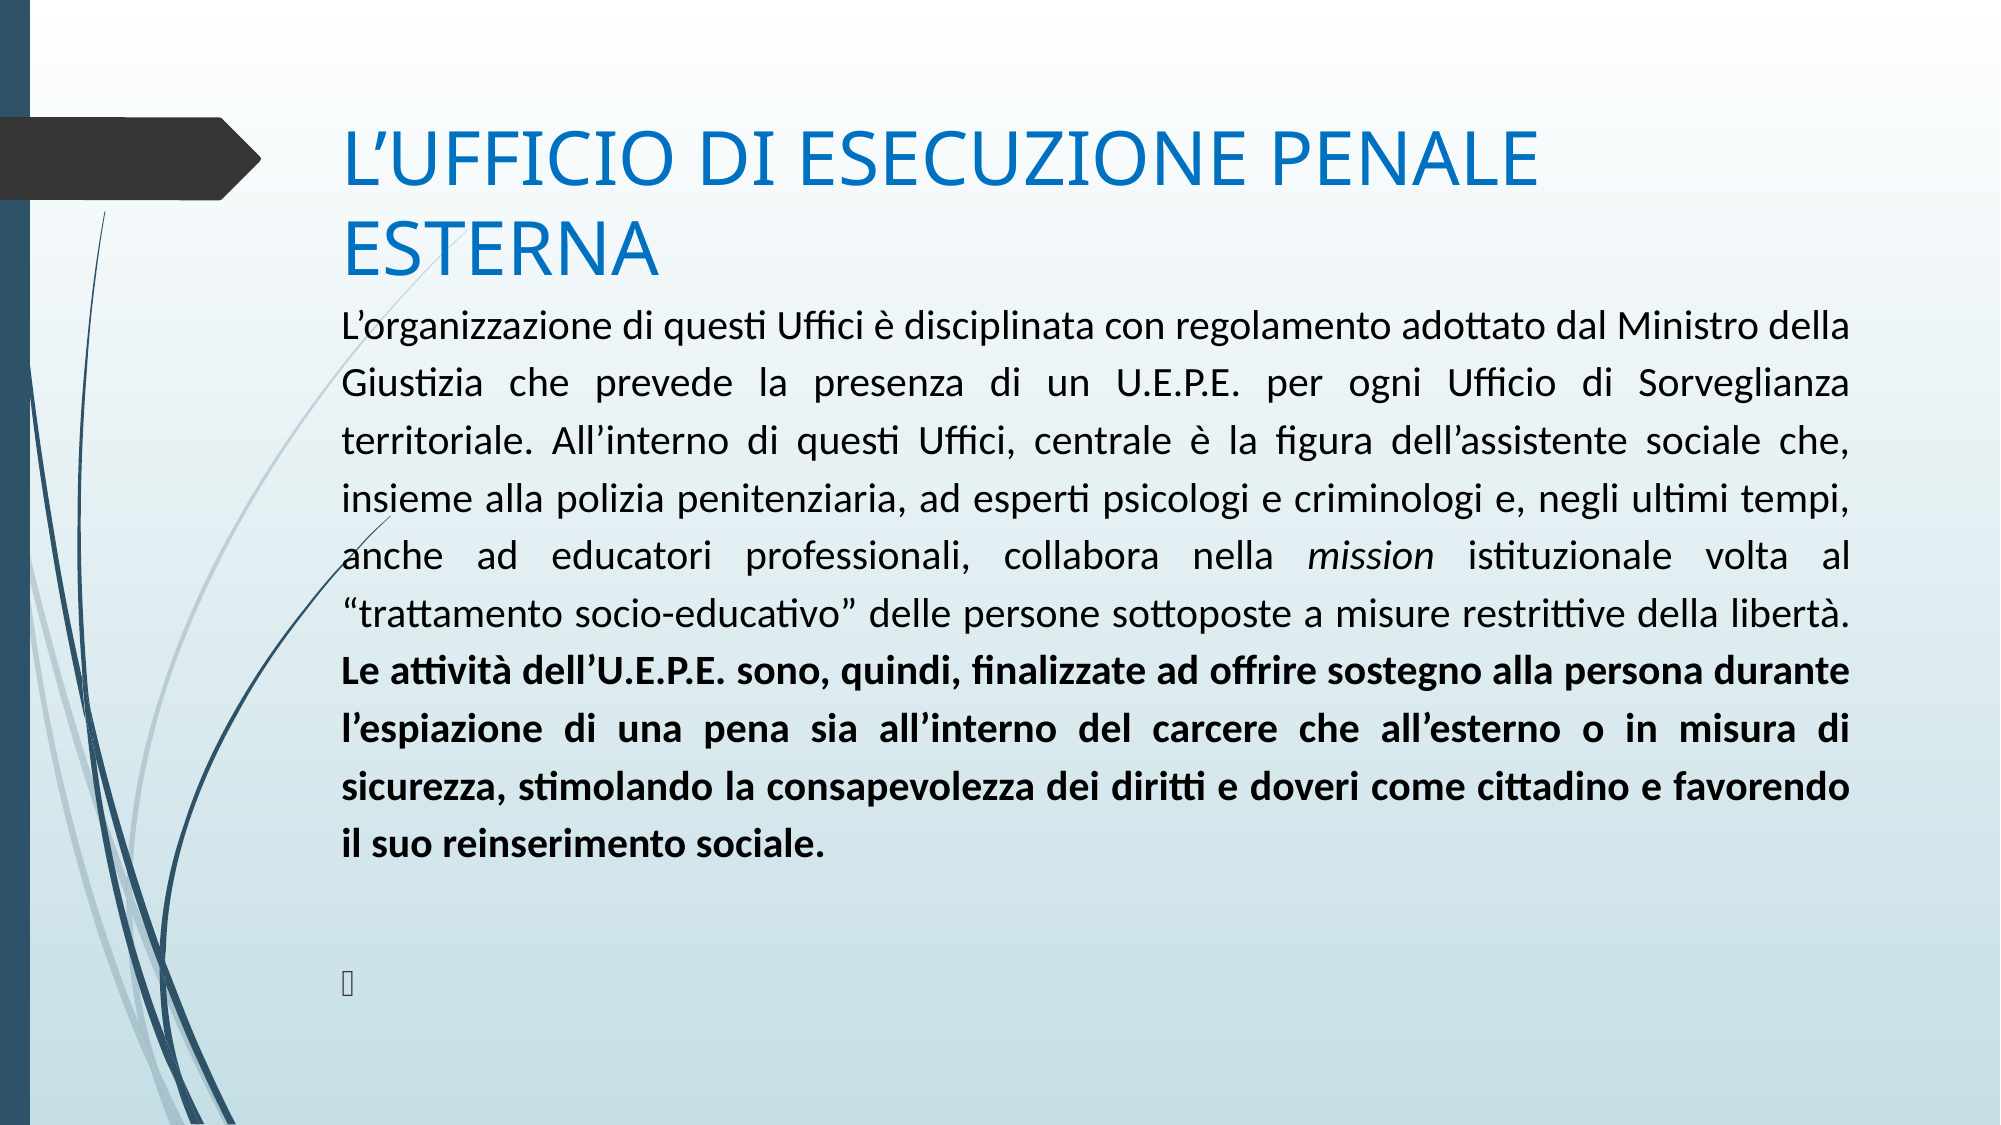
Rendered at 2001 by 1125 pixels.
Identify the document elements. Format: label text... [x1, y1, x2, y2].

list L’organizzazione di questi Uffici è disciplinata con regolamento adottato dal Ministro della Giustizia che prevede la presenza di un U.E.P.E. per ogni Ufficio di Sorveglianza territoriale. All’interno di questi Uffici, centrale è la figura dell’assistente sociale che, insieme alla polizia penitenziaria, ad esperti psicologi e criminologi e, negli ultimi tempi, anche ad educatori professionali, collabora nella mission istituzionale volta al “trattamento socio-educativo” delle persone sottoposte a misure restrittive della libertà. Le attività dell’U.E.P.E. sono, quindi, finalizzate ad offrire sostegno alla persona durante l’espiazione di una pena sia all’interno del carcere che all’esterno o in misura di sicurezza, stimolando la consapevolezza dei diritti e doveri come cittadino e favorendo il suo reinserimento sociale. [326, 282, 1867, 903]
title L’UFFICIO DI ESECUZIONE PENALE ESTERNA [326, 102, 1888, 313]
